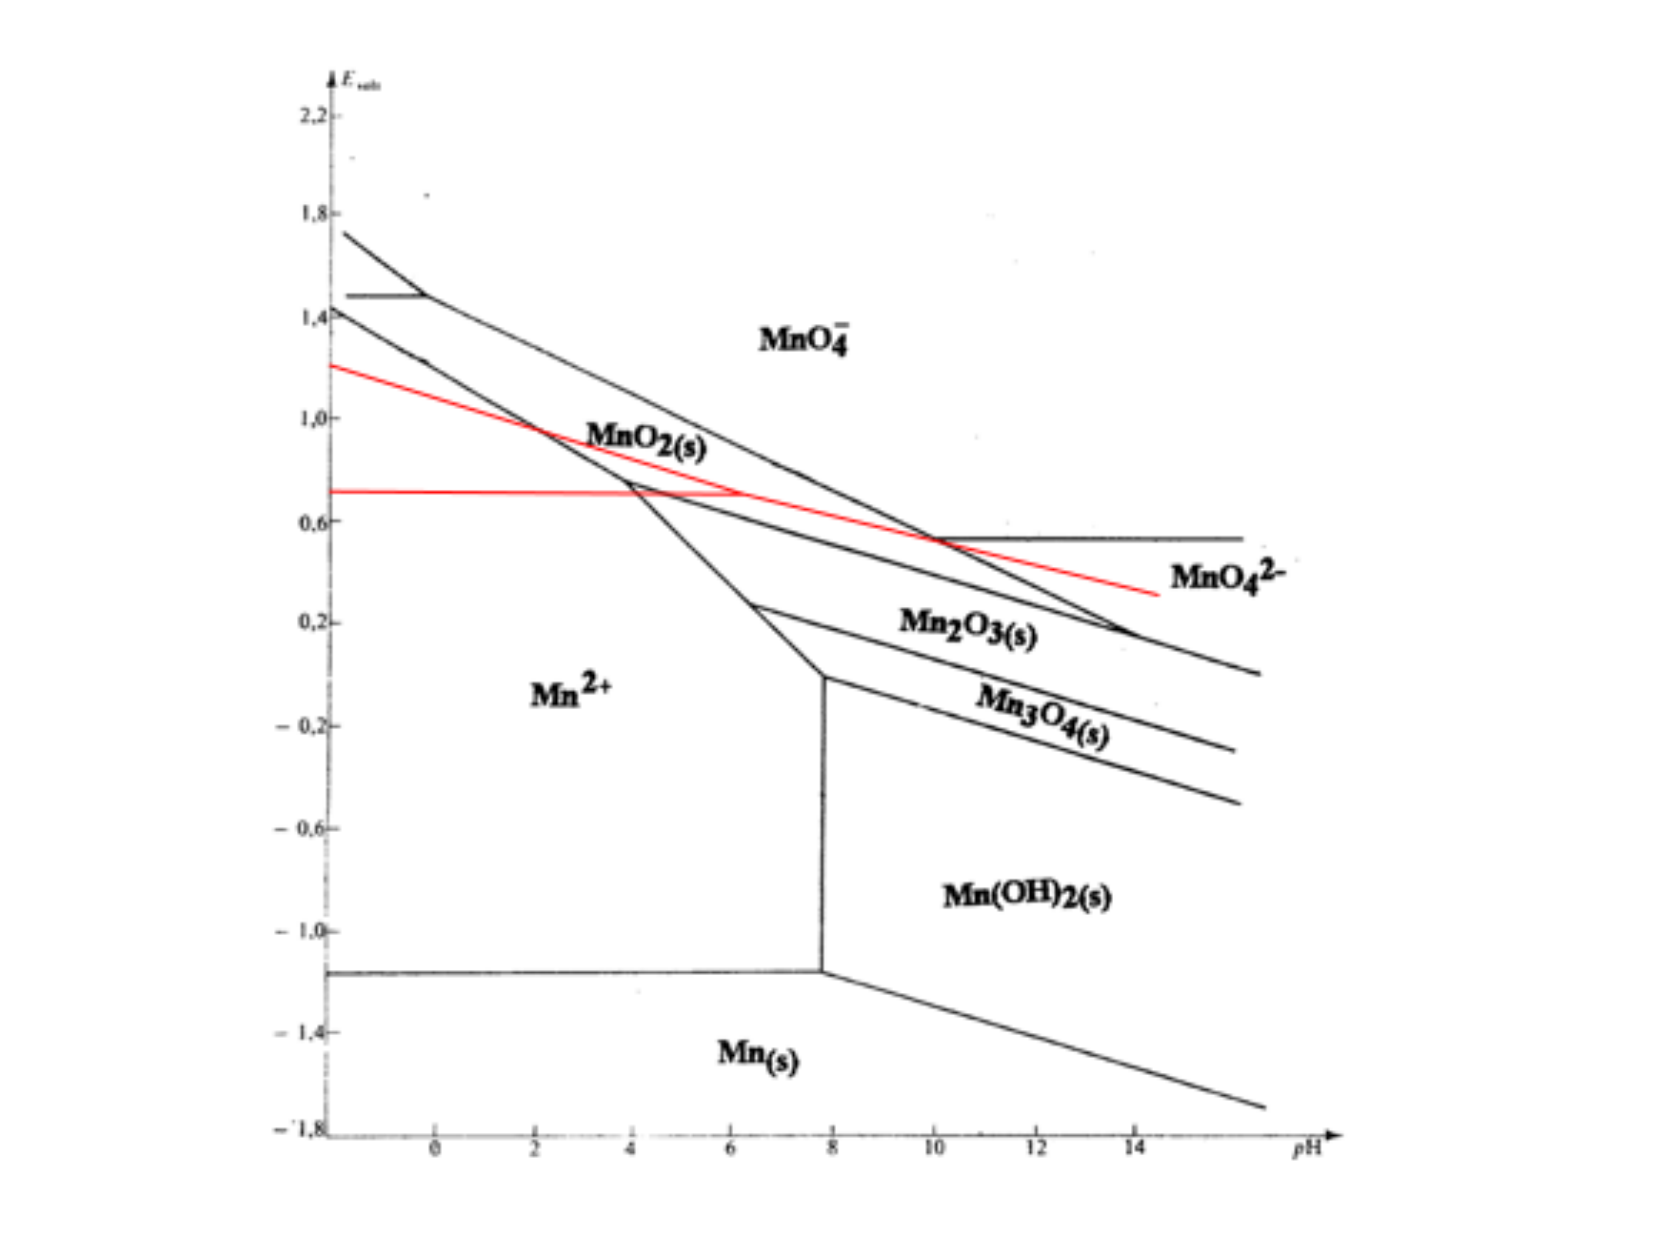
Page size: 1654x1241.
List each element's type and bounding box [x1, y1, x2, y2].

picture [236, 23, 1370, 1195]
